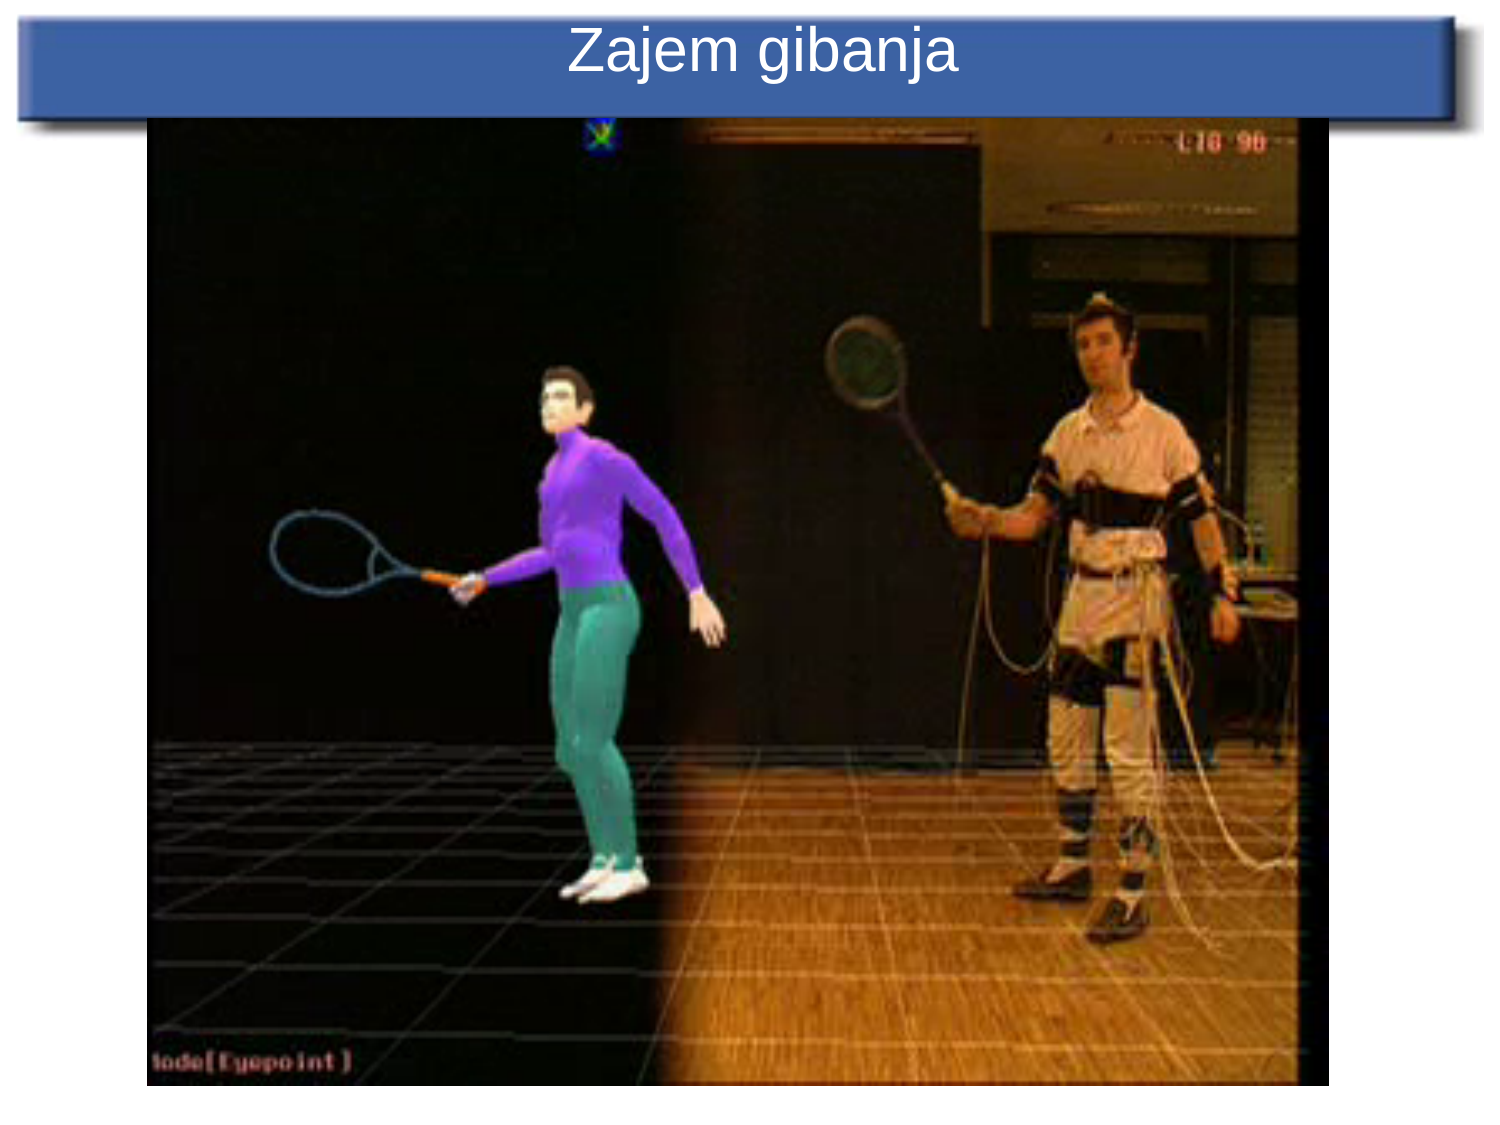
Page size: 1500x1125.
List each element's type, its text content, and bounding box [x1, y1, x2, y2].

picture [16, 13, 1484, 1086]
title Zajem gibanja [88, 0, 1439, 93]
